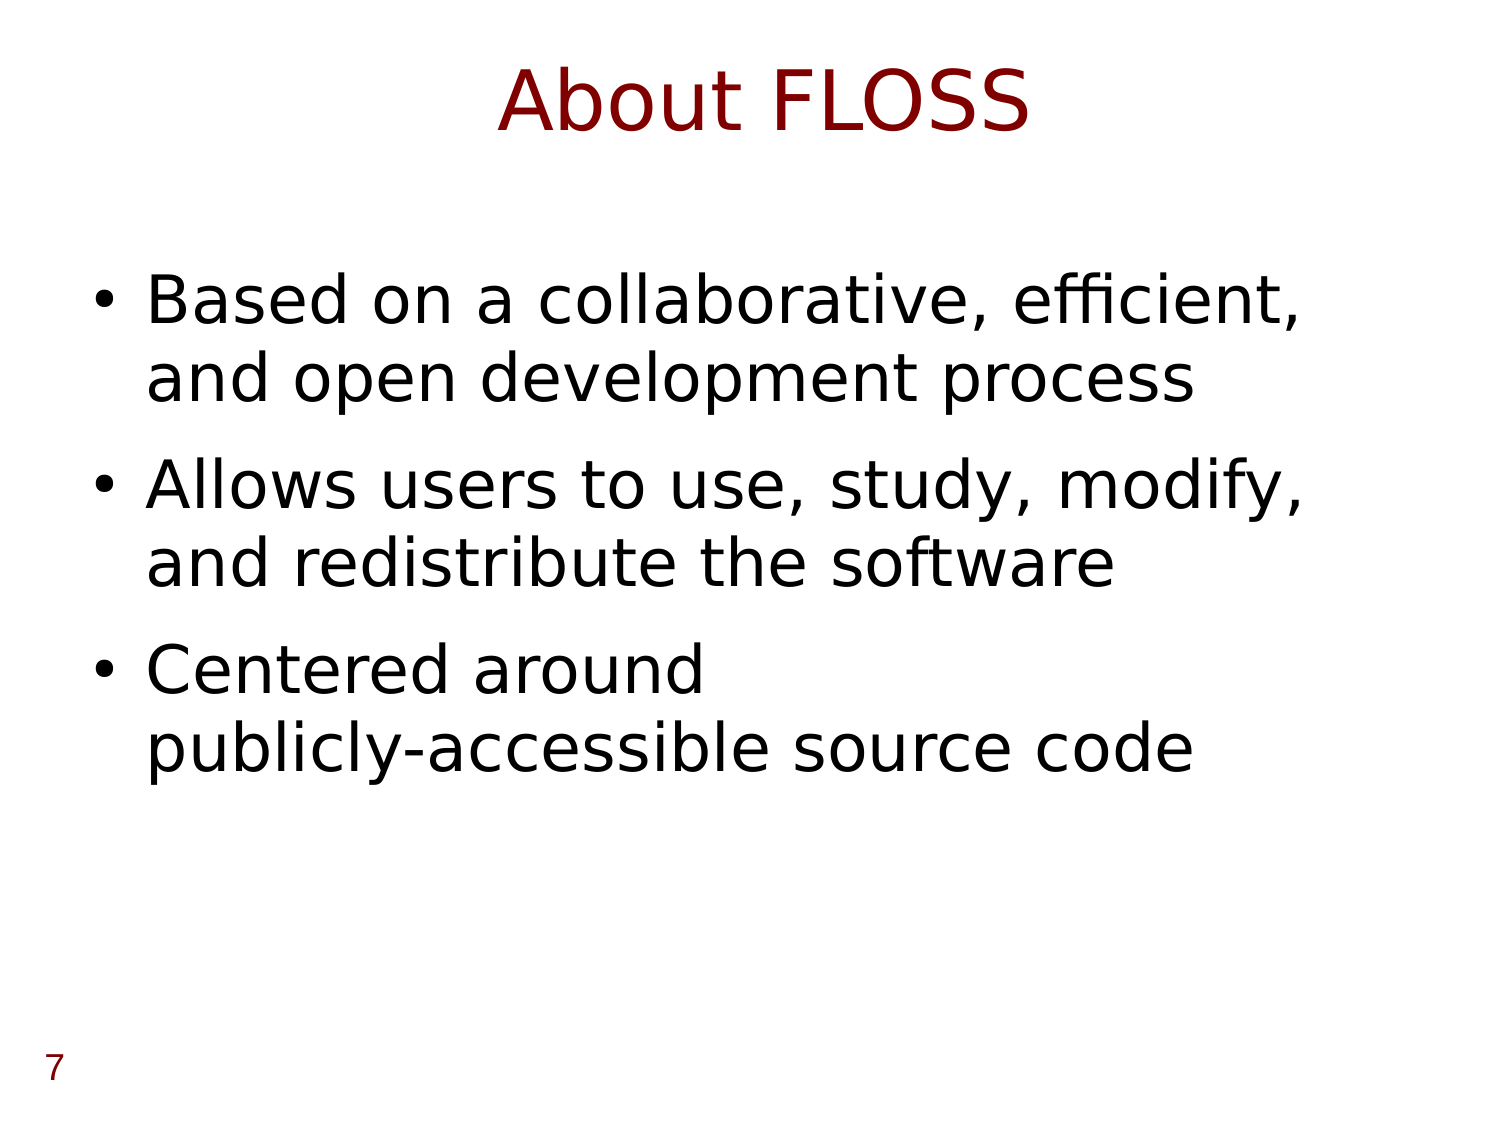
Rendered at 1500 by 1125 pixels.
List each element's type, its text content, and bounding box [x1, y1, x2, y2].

list Based on a collaborative, efficient, and open development process Allows users to use, study, modify, and redistribute the software Centered around publicly-accessible source code [75, 261, 1447, 1004]
title About FLOSS [70, 27, 1459, 178]
